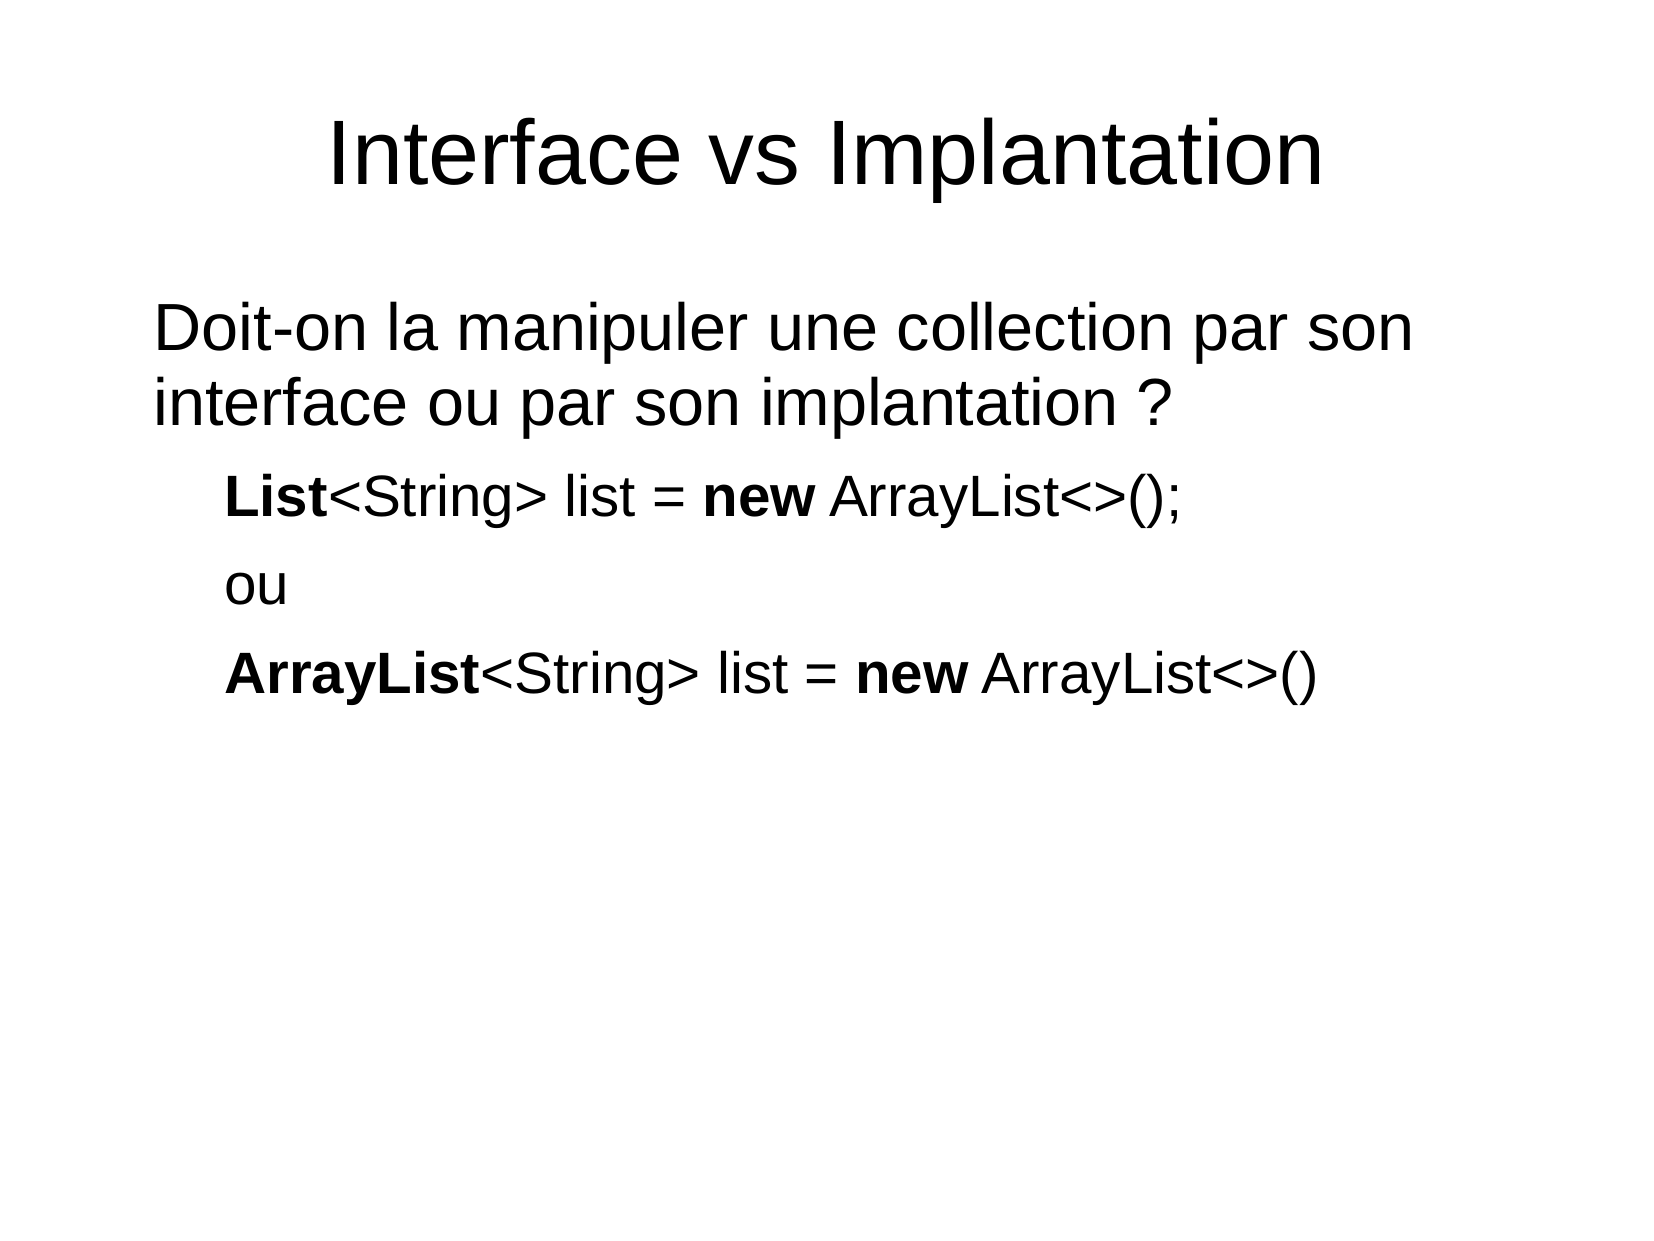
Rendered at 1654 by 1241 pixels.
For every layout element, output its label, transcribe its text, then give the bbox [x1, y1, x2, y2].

title Interface vs Implantation [82, 49, 1571, 257]
list Doit-on la manipuler une collection par son interface ou par son implantation ? List<String> list = new ArrayList<>(); ou ArrayList<String> list = new ArrayList<>() [82, 290, 1571, 1010]
